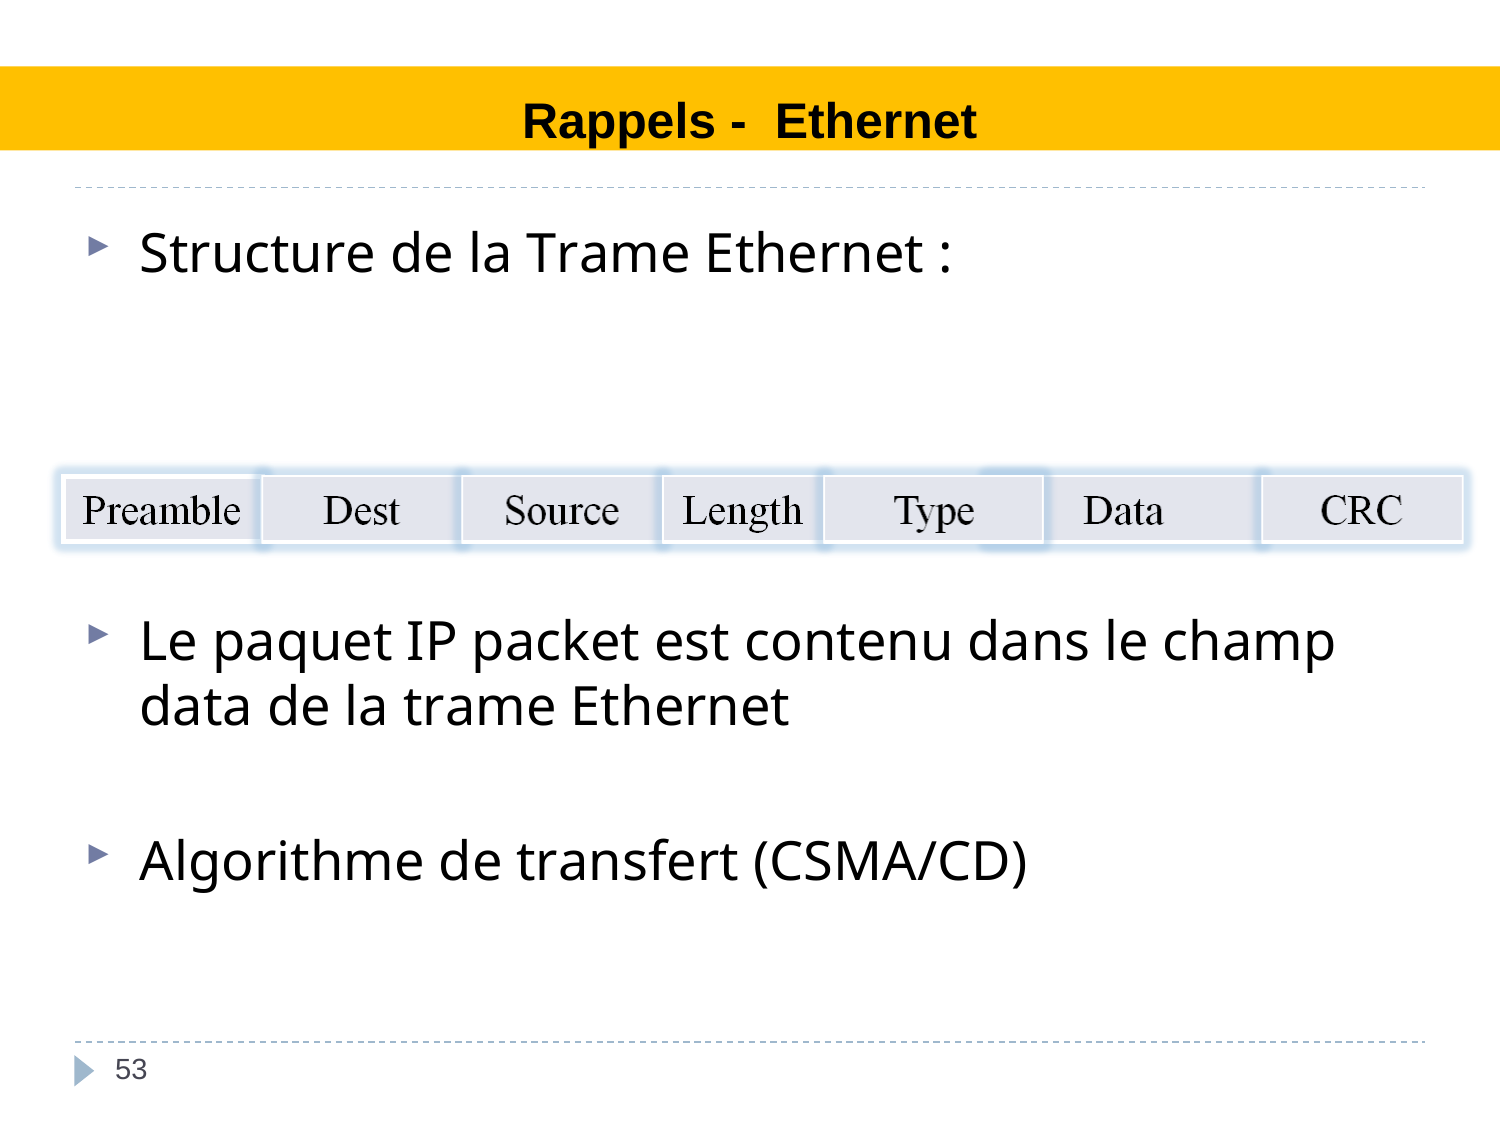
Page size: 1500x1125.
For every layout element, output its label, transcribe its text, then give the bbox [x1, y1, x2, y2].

text_box Rappels - Ethernet [0, 66, 1500, 151]
picture [39, 453, 1483, 564]
list Structure de la Trame Ethernet : Le paquet IP packet est contenu dans le champ data de la trame Ethernet Algorithme de transfert (CSMA/CD)‏ [70, 210, 1421, 453]
text_box <number> [100, 1042, 426, 1103]
list Structure de la Trame Ethernet : Le paquet IP packet est contenu dans le champ data de la trame Ethernet Algorithme de transfert (CSMA/CD)‏ [70, 564, 1421, 954]
